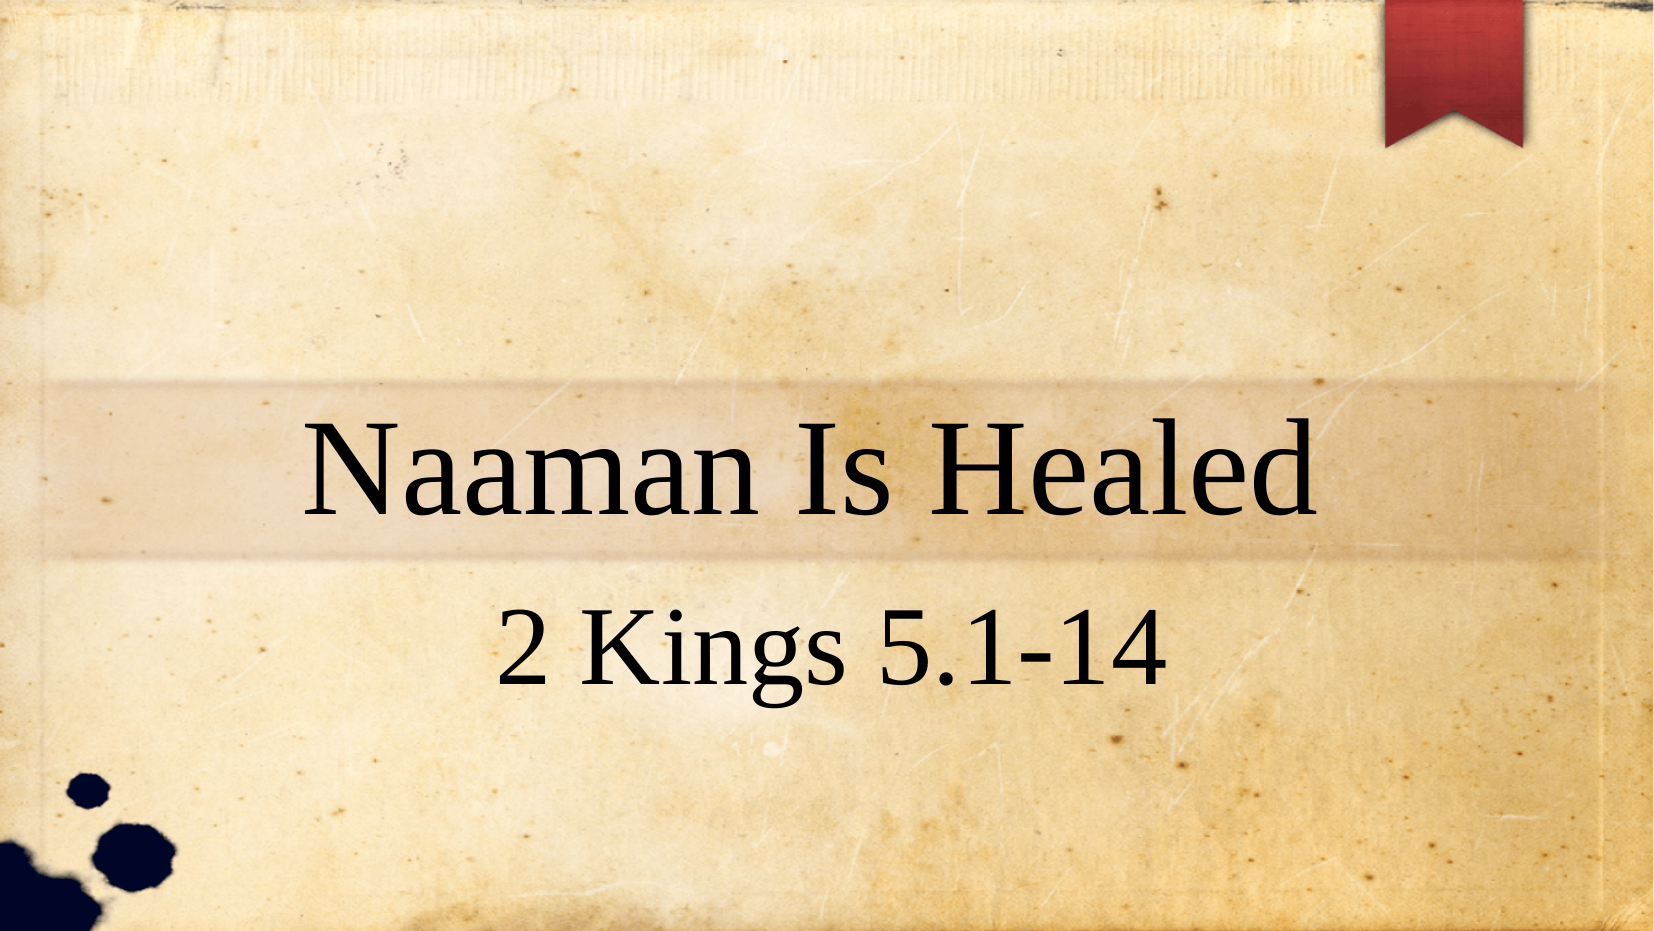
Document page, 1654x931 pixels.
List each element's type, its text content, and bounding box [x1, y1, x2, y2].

title Naaman Is Healed [82, 389, 1571, 546]
list 2 Kings 5.1-14 [82, 584, 1538, 904]
picture [0, 0, 1654, 931]
